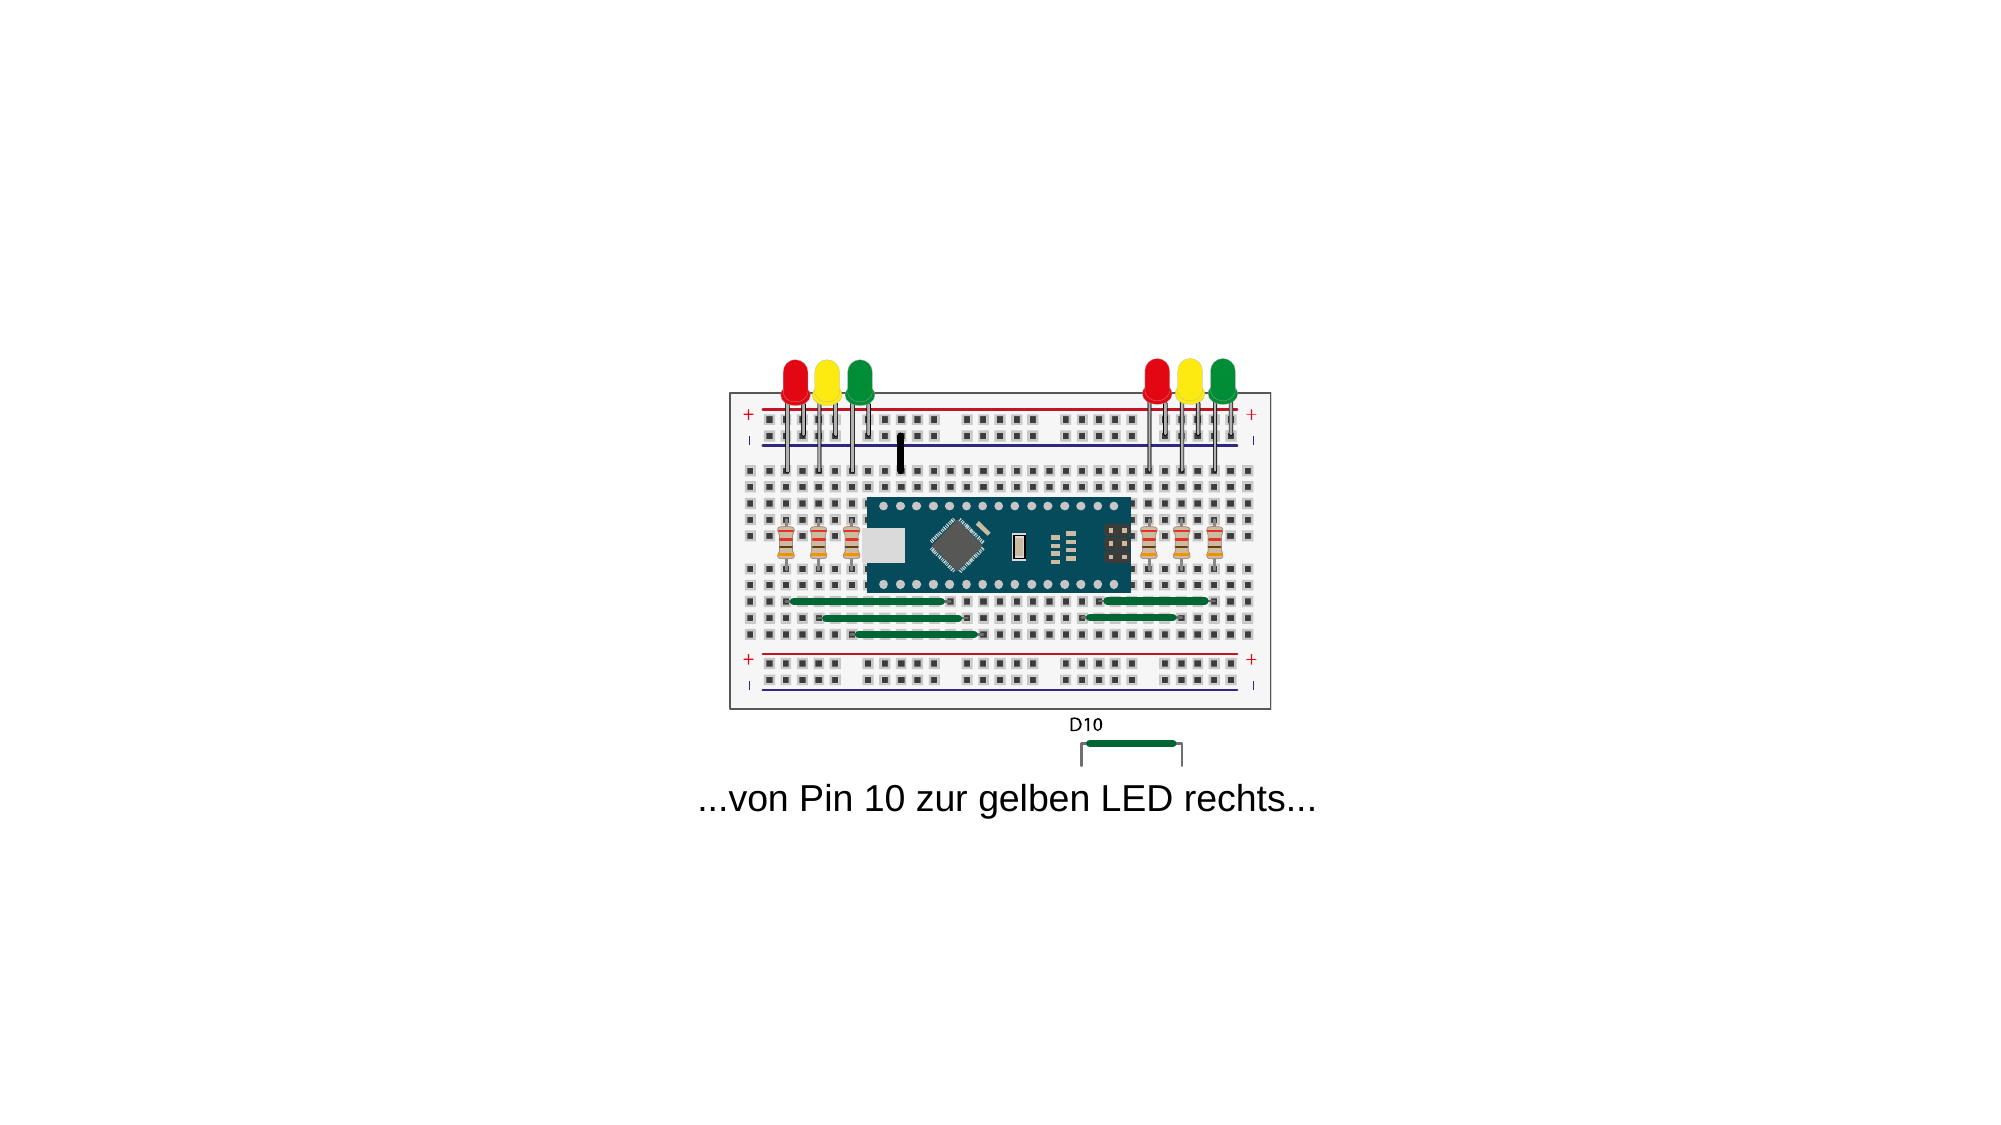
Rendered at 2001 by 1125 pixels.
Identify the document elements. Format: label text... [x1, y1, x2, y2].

text_box ...von Pin 10 zur gelben LED rechts... [682, 769, 1333, 827]
picture [728, 357, 1272, 768]
